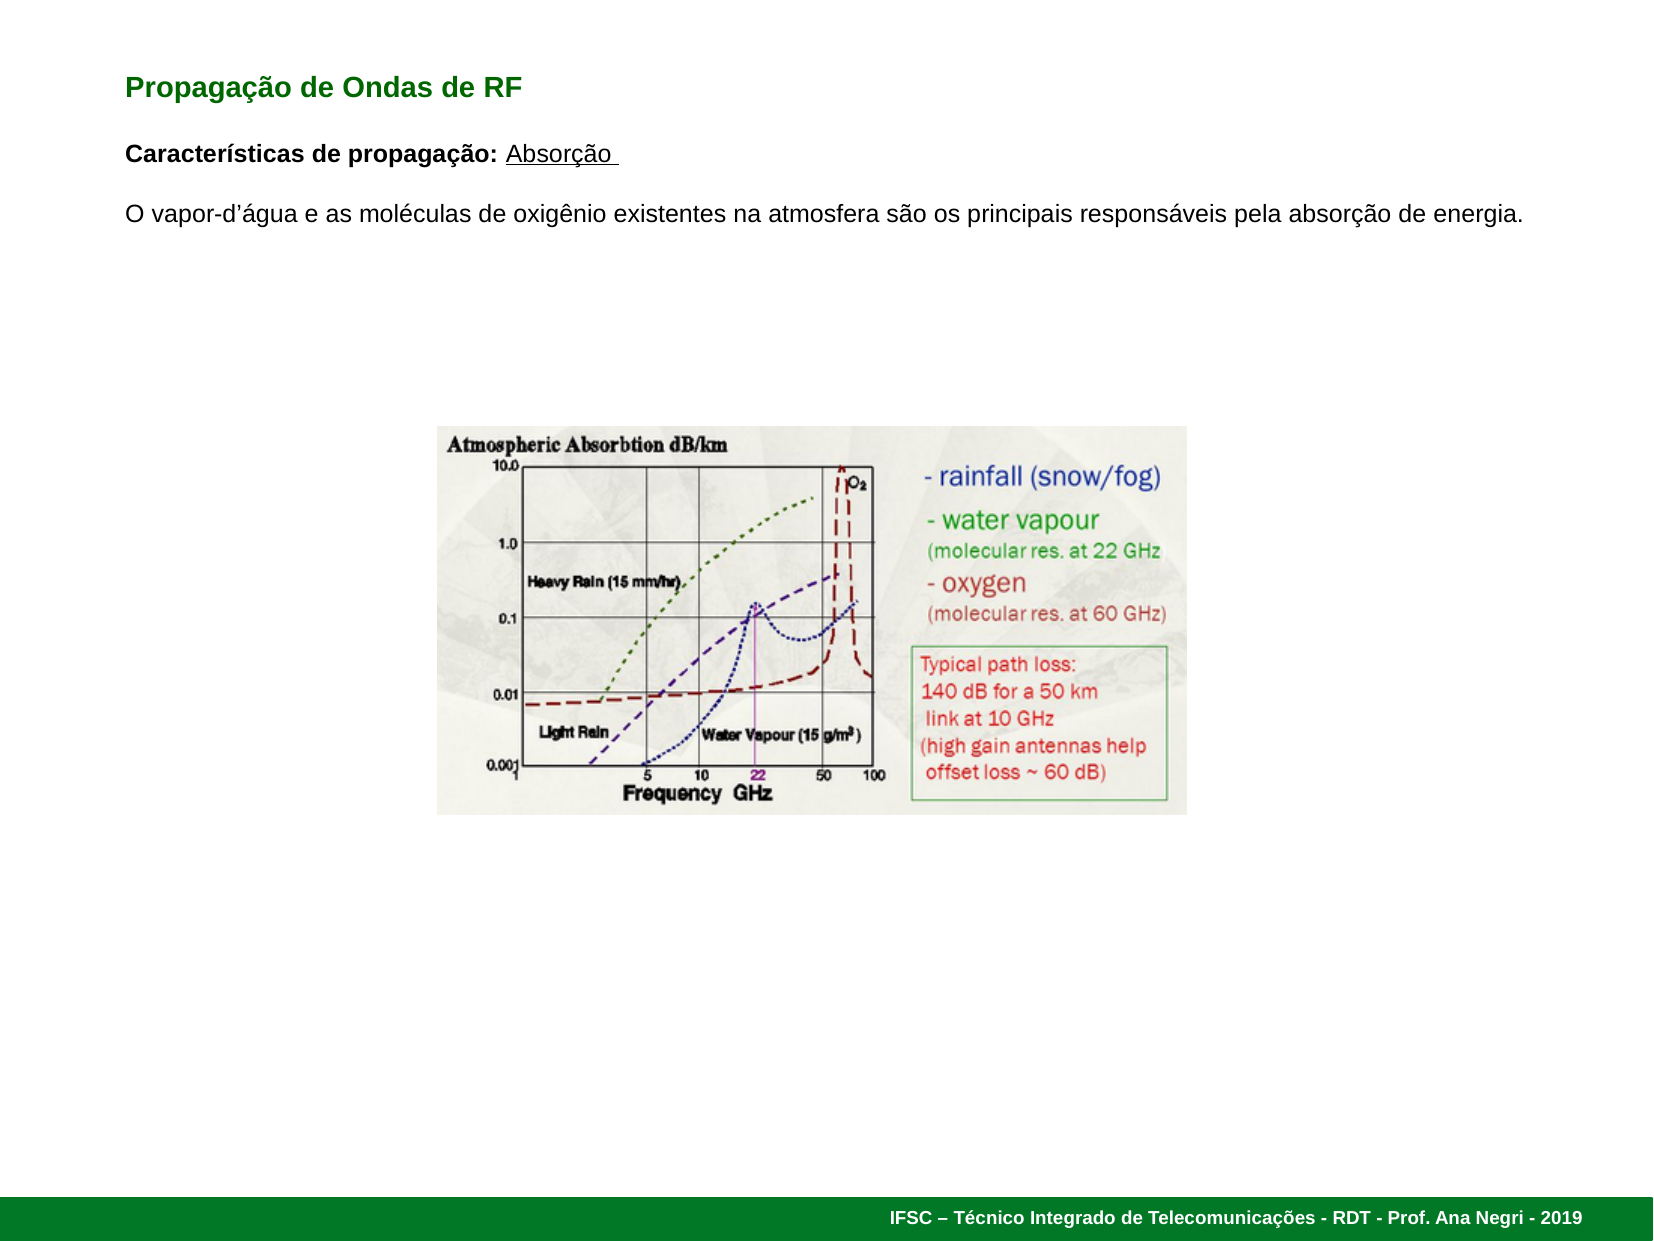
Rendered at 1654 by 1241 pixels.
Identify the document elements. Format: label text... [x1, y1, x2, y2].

text_box IFSC – Técnico Integrado de Telecomunicações - RDT - Prof. Ana Negri - 2019 [875, 1197, 1653, 1236]
picture [437, 426, 1187, 815]
text_box Propagação de Ondas de RF Características de propagação: Absorção O vapor-d’água e as moléculas de oxigênio existentes na atmosfera são os principais responsáveis pela absorção de energia. [110, 60, 1576, 660]
text_box [0, 1197, 1653, 1241]
